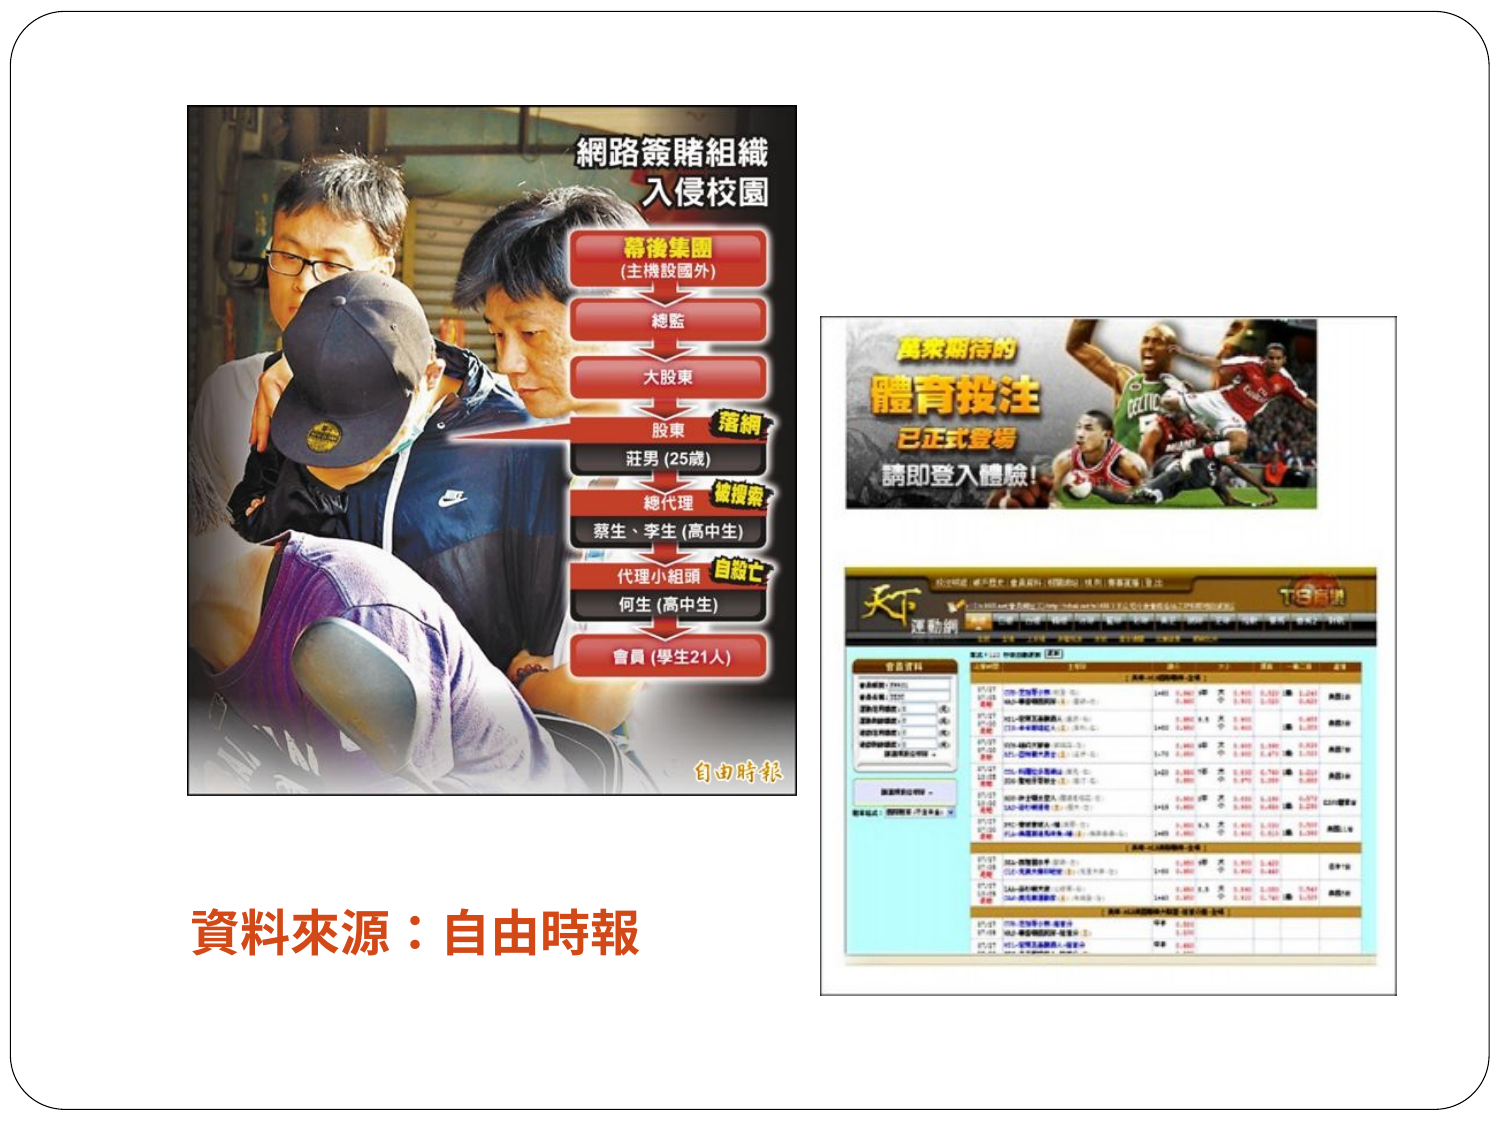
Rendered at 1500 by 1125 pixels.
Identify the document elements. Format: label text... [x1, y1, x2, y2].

picture [820, 316, 1397, 996]
list 資料來源：自由時報 [175, 843, 789, 969]
picture [187, 105, 797, 796]
